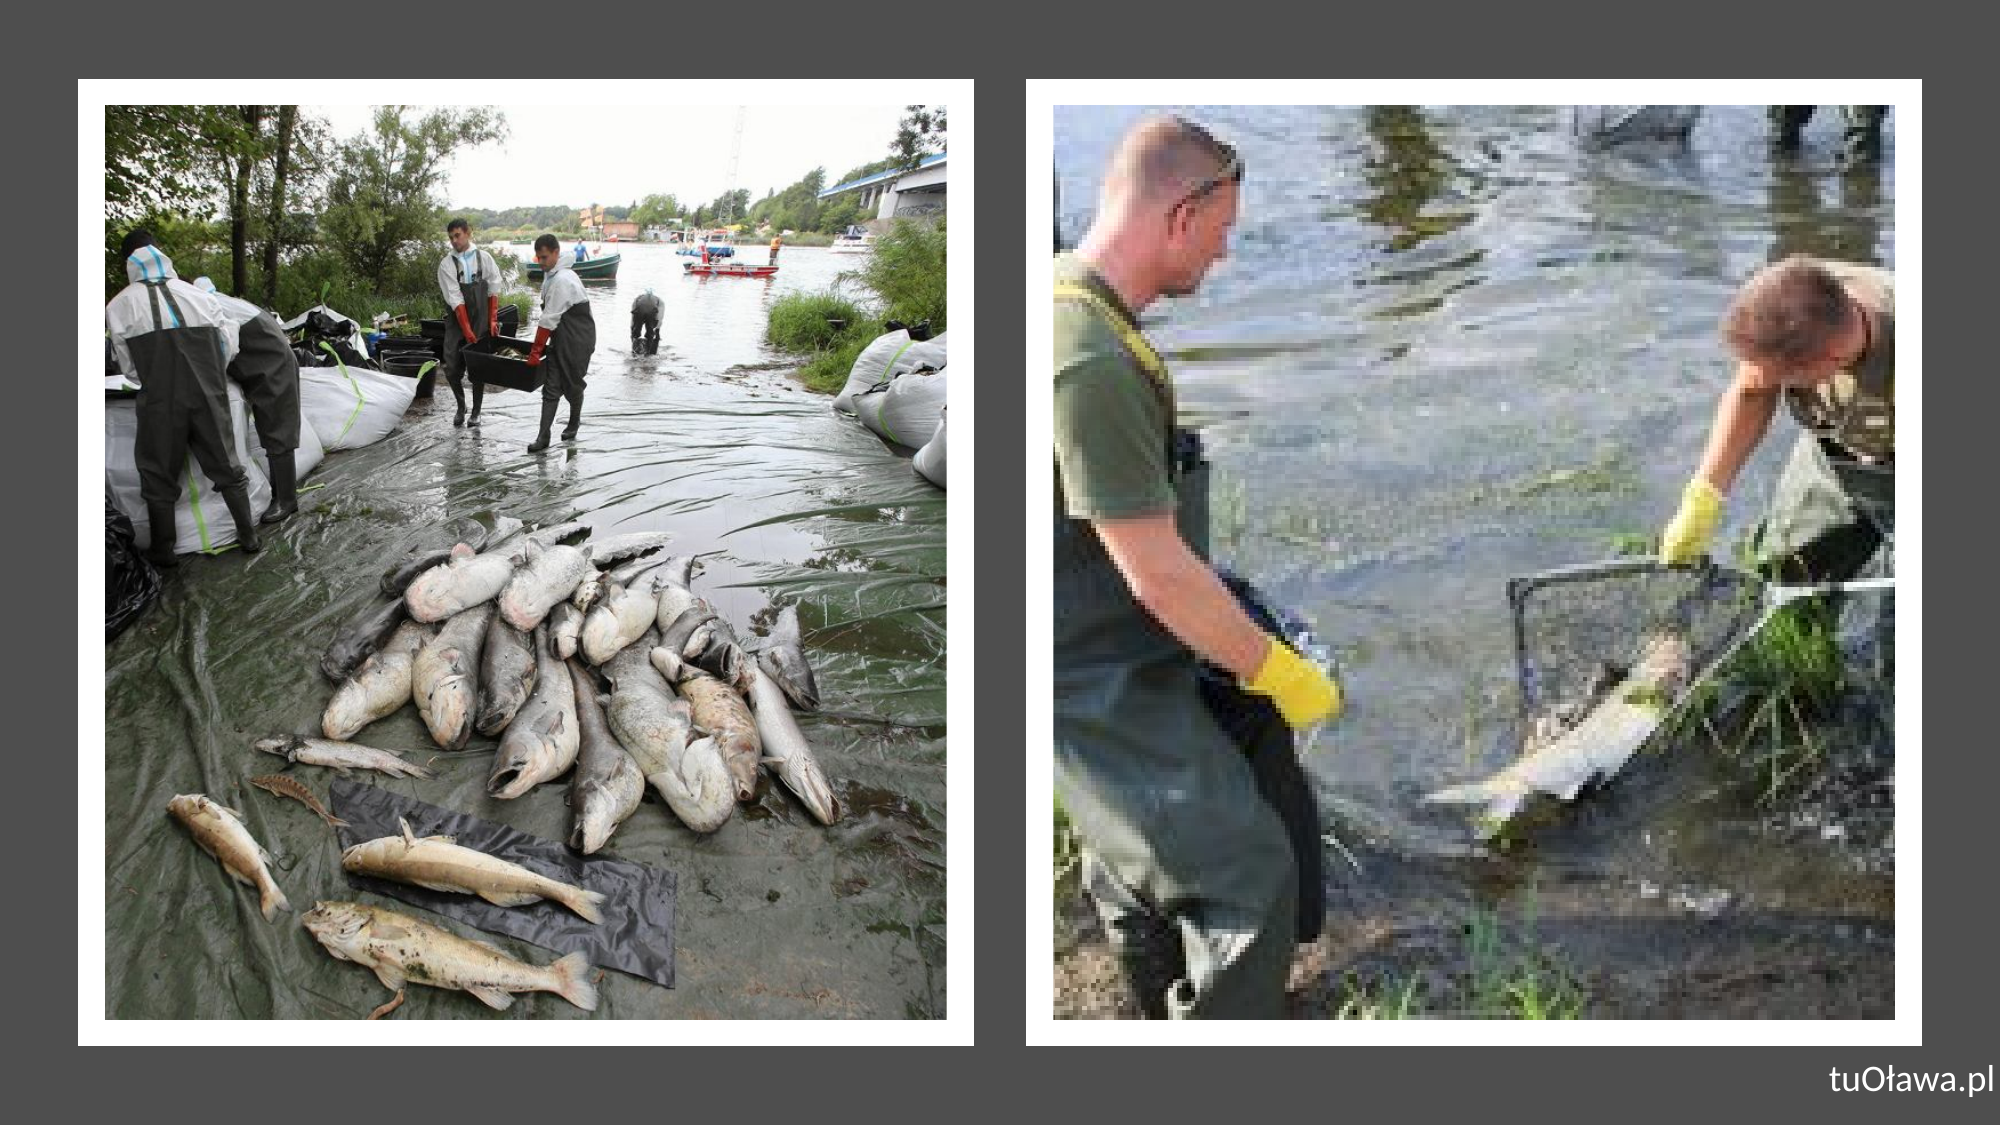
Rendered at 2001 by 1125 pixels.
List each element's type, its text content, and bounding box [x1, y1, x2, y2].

text_box [0, 0, 2000, 1125]
picture [105, 105, 947, 1020]
picture [1053, 105, 1895, 1020]
text_box tuOława.pl [1813, 1045, 2000, 1107]
